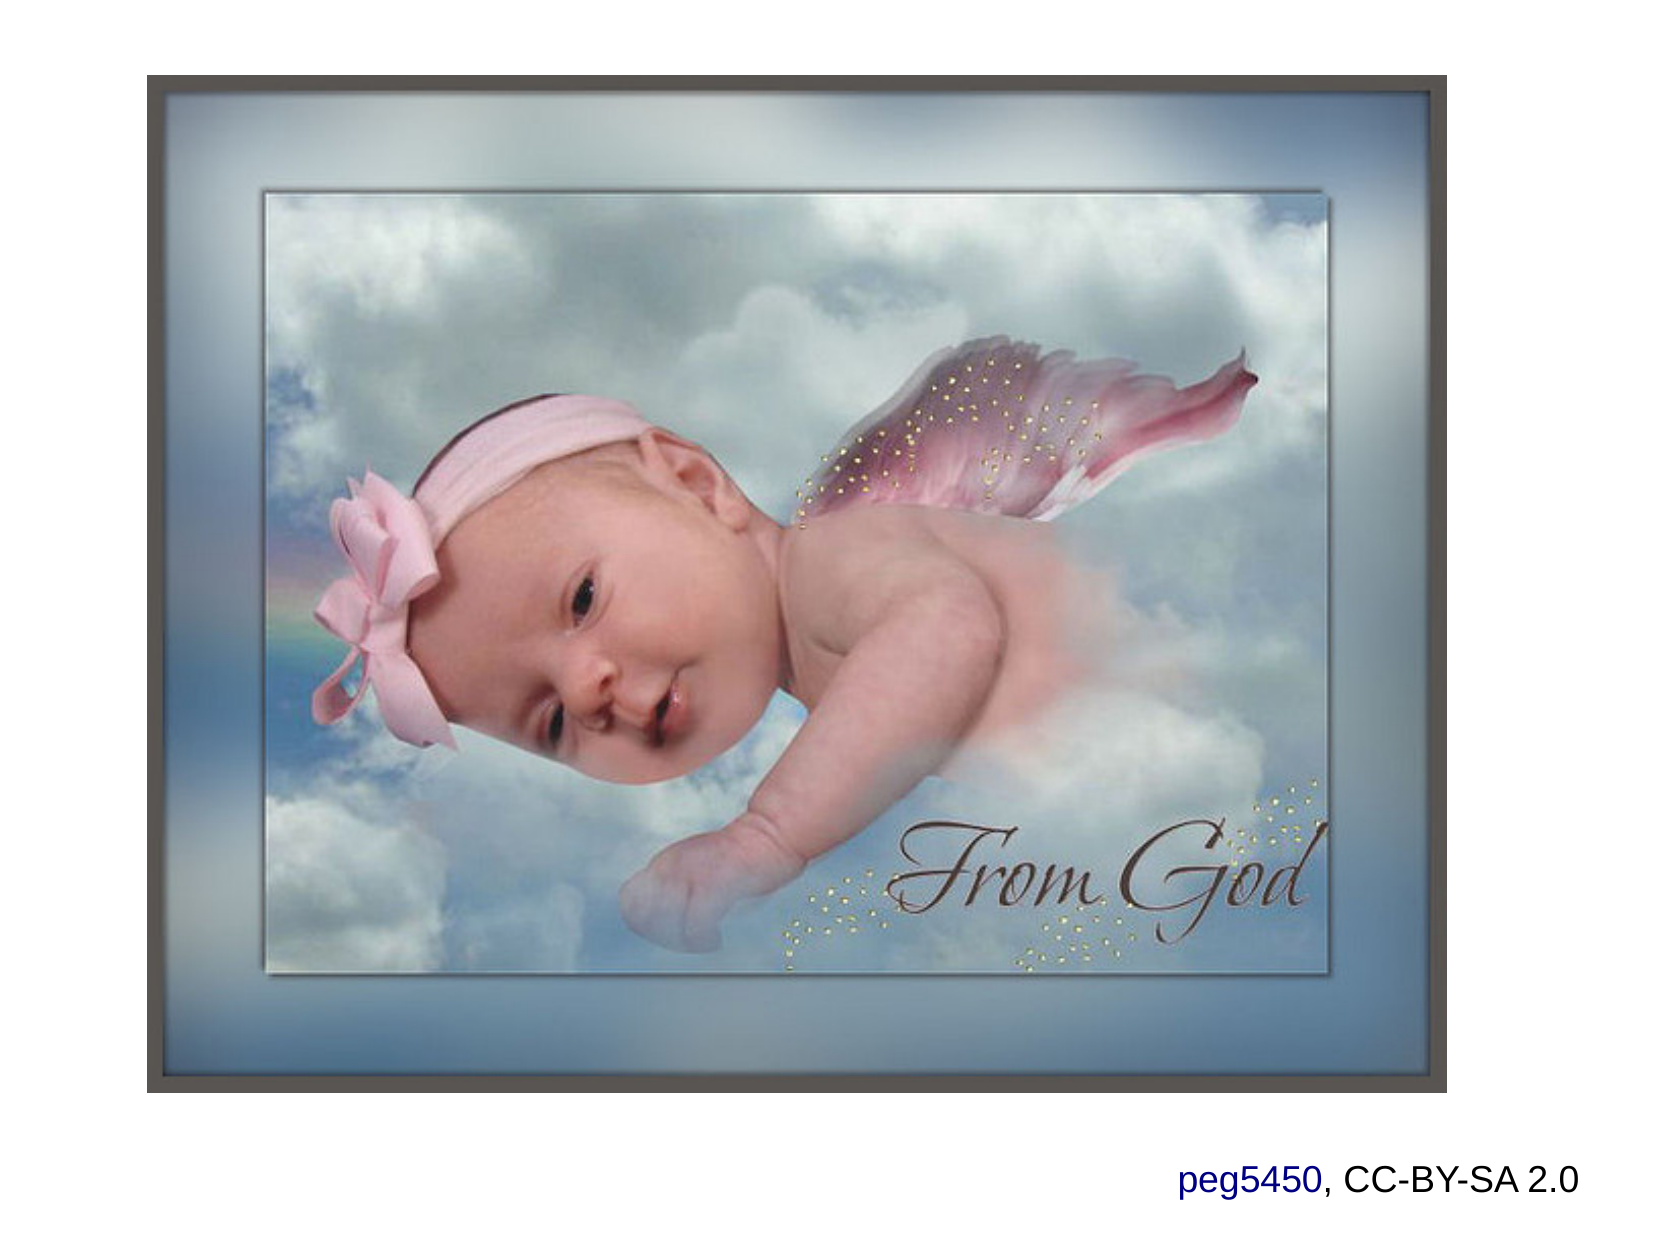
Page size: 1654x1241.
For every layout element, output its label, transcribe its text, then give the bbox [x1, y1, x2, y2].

text_box peg5450, CC-BY-SA 2.0 [1122, 1151, 1595, 1209]
picture [147, 75, 1447, 1093]
